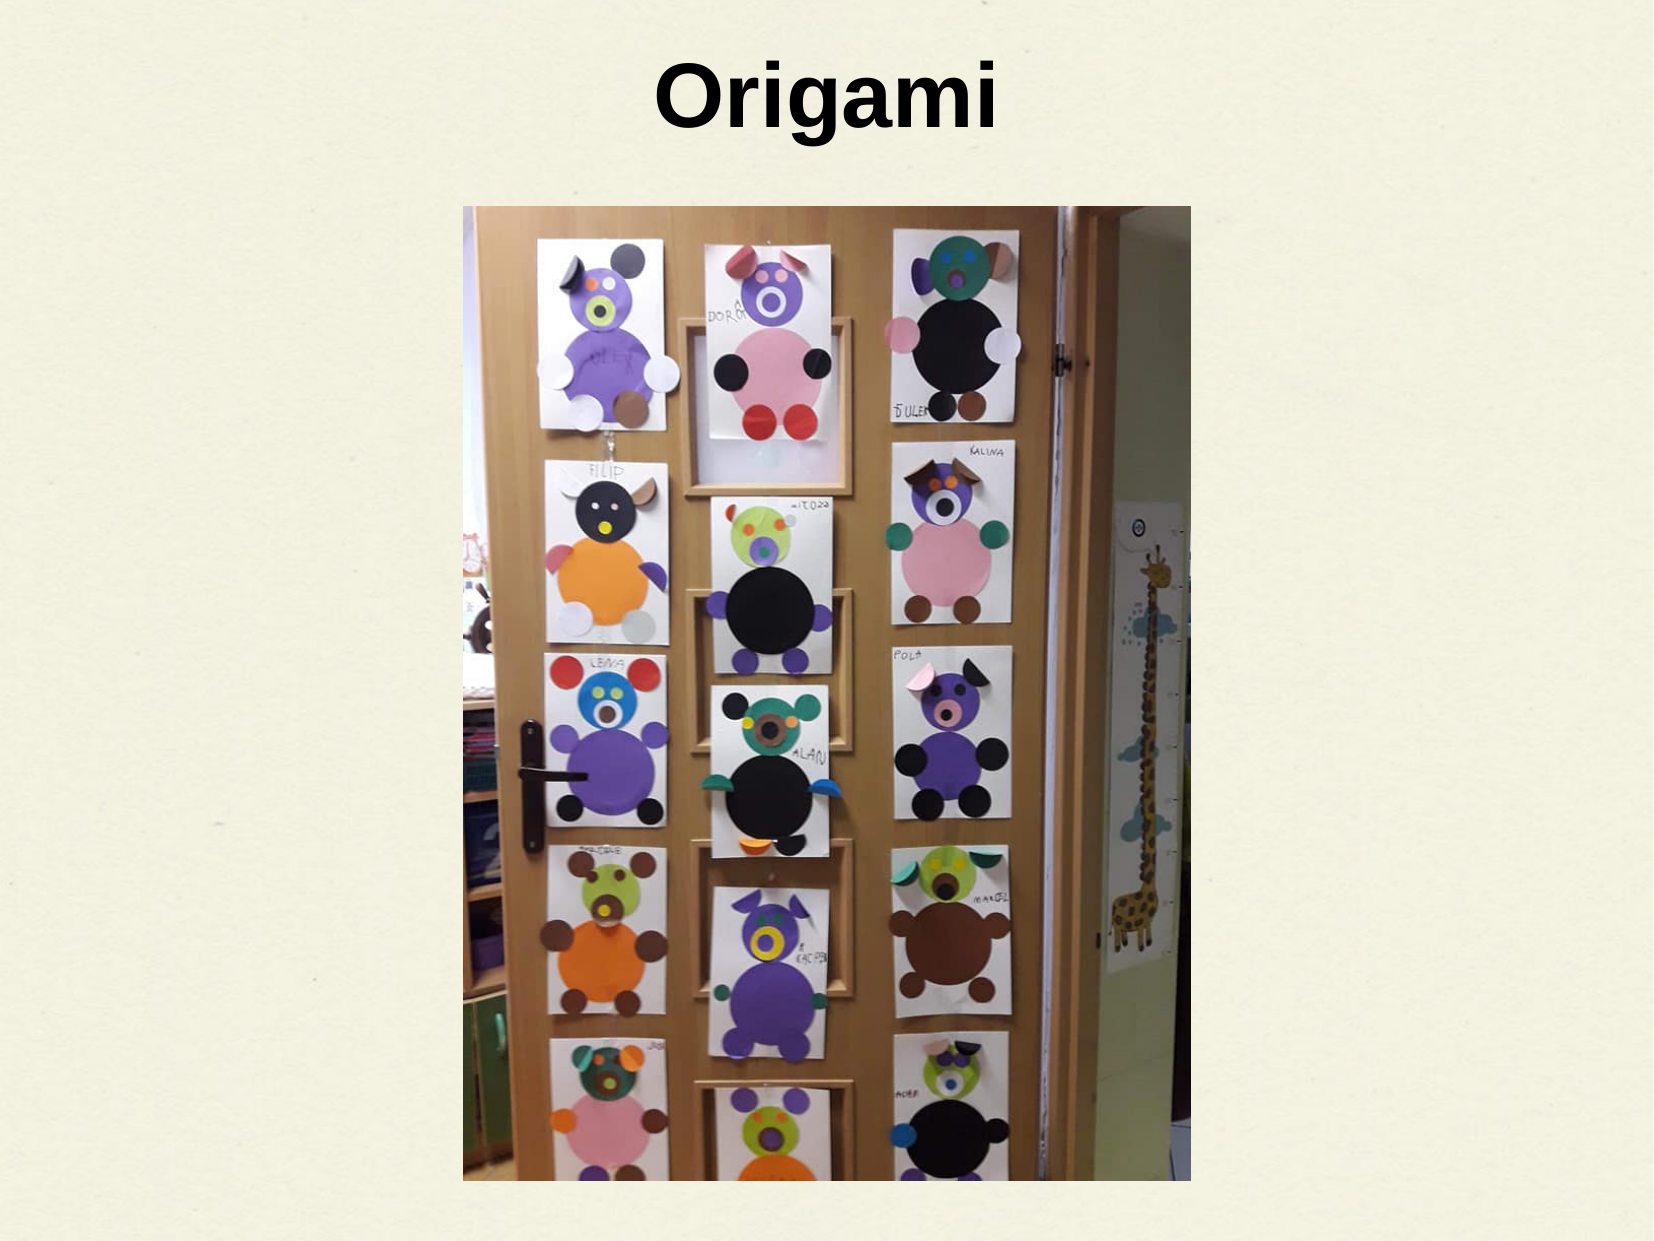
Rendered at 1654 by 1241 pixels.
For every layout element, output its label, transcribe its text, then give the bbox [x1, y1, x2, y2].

picture [0, 0, 1654, 1241]
title Origami [82, 0, 1571, 193]
